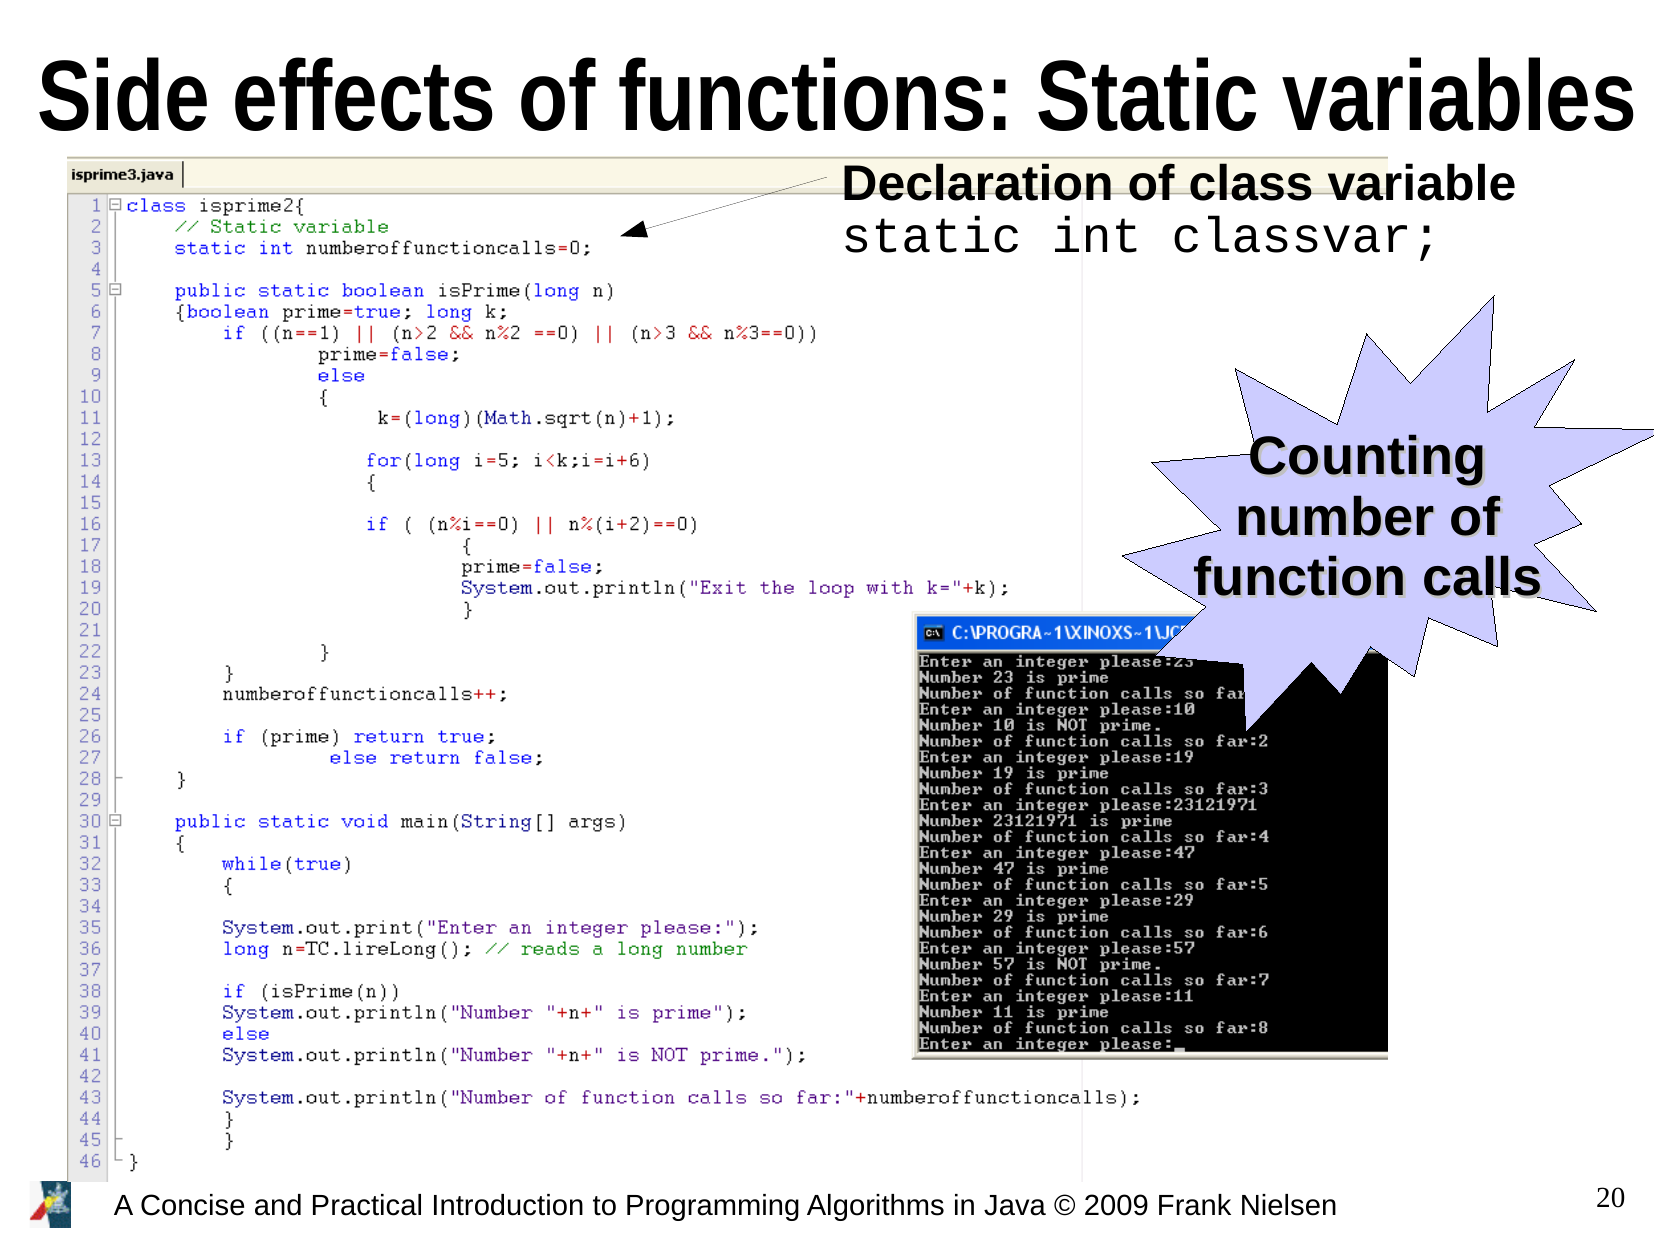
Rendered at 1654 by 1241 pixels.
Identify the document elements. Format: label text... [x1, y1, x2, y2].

text_box Side effects of functions: Static variables [22, 29, 1654, 159]
text_box Counting number of function calls [1122, 327, 1654, 733]
picture [29, 156, 1388, 1228]
text_box Declaration of class variable static int classvar; [826, 147, 1532, 327]
